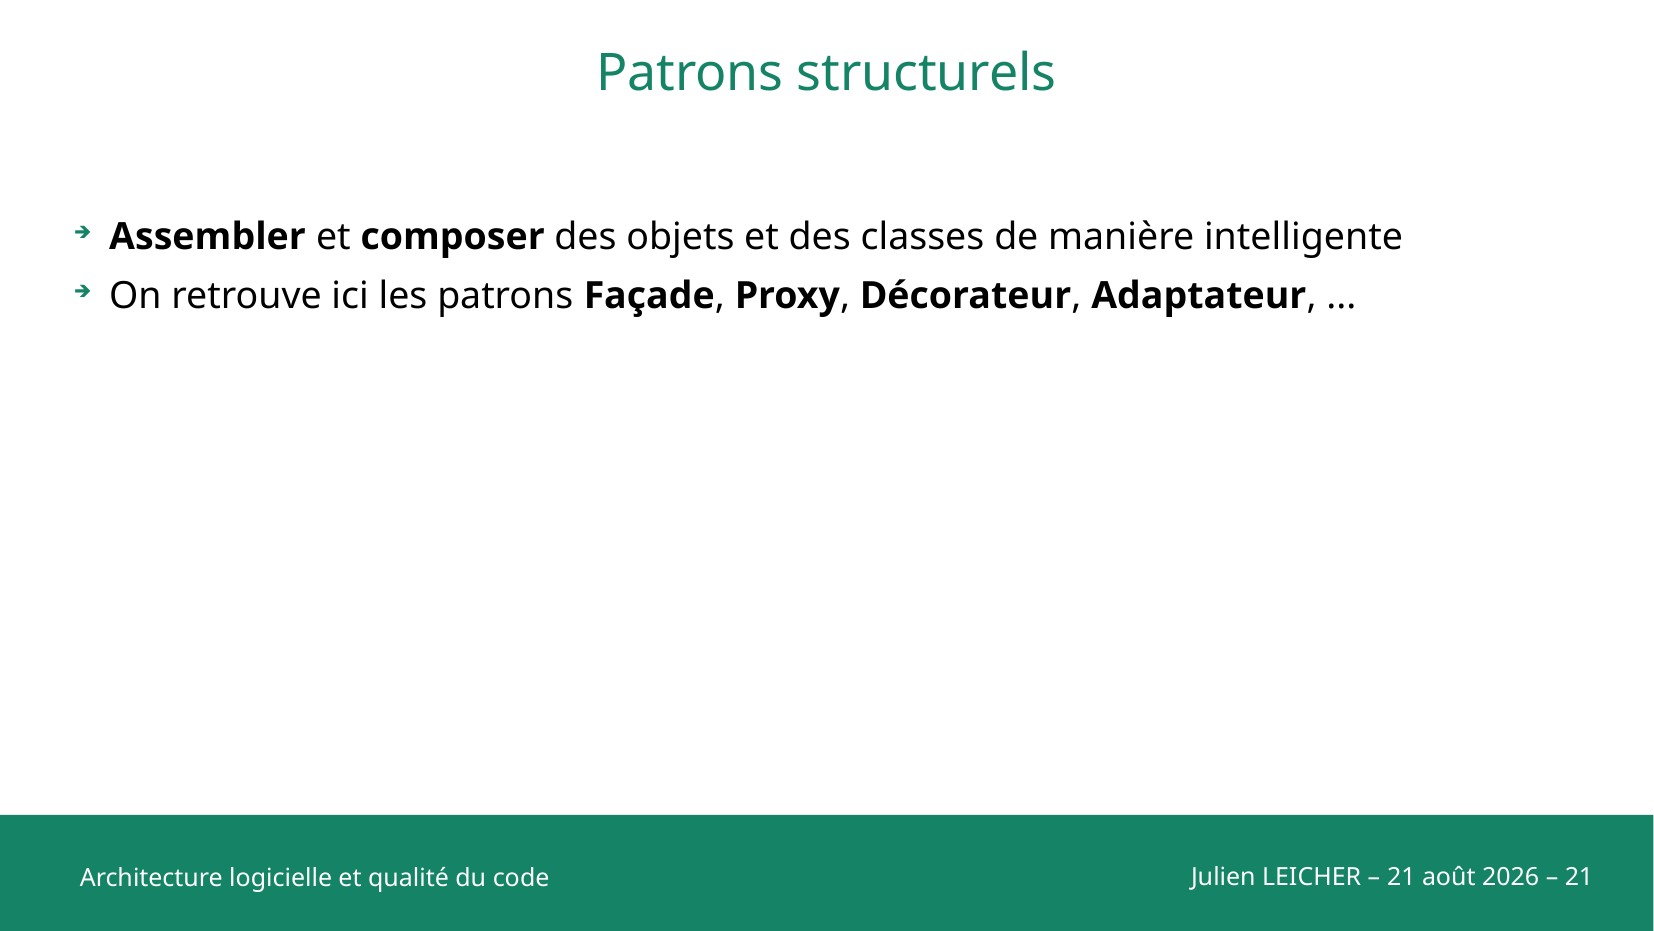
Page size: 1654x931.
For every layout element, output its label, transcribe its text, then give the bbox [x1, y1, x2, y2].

text_box Architecture logicielle et qualité du code [64, 852, 798, 898]
text_box Julien LEICHER – 7 mars 2022 – <numéro> [0, 814, 1654, 931]
text_box Patrons structurels [0, 27, 1654, 113]
text_box Assembler et composer des objets et des classes de manière intelligente On retrouve ici les patrons Façade, Proxy, Décorateur, Adaptateur, ... [59, 194, 1595, 678]
